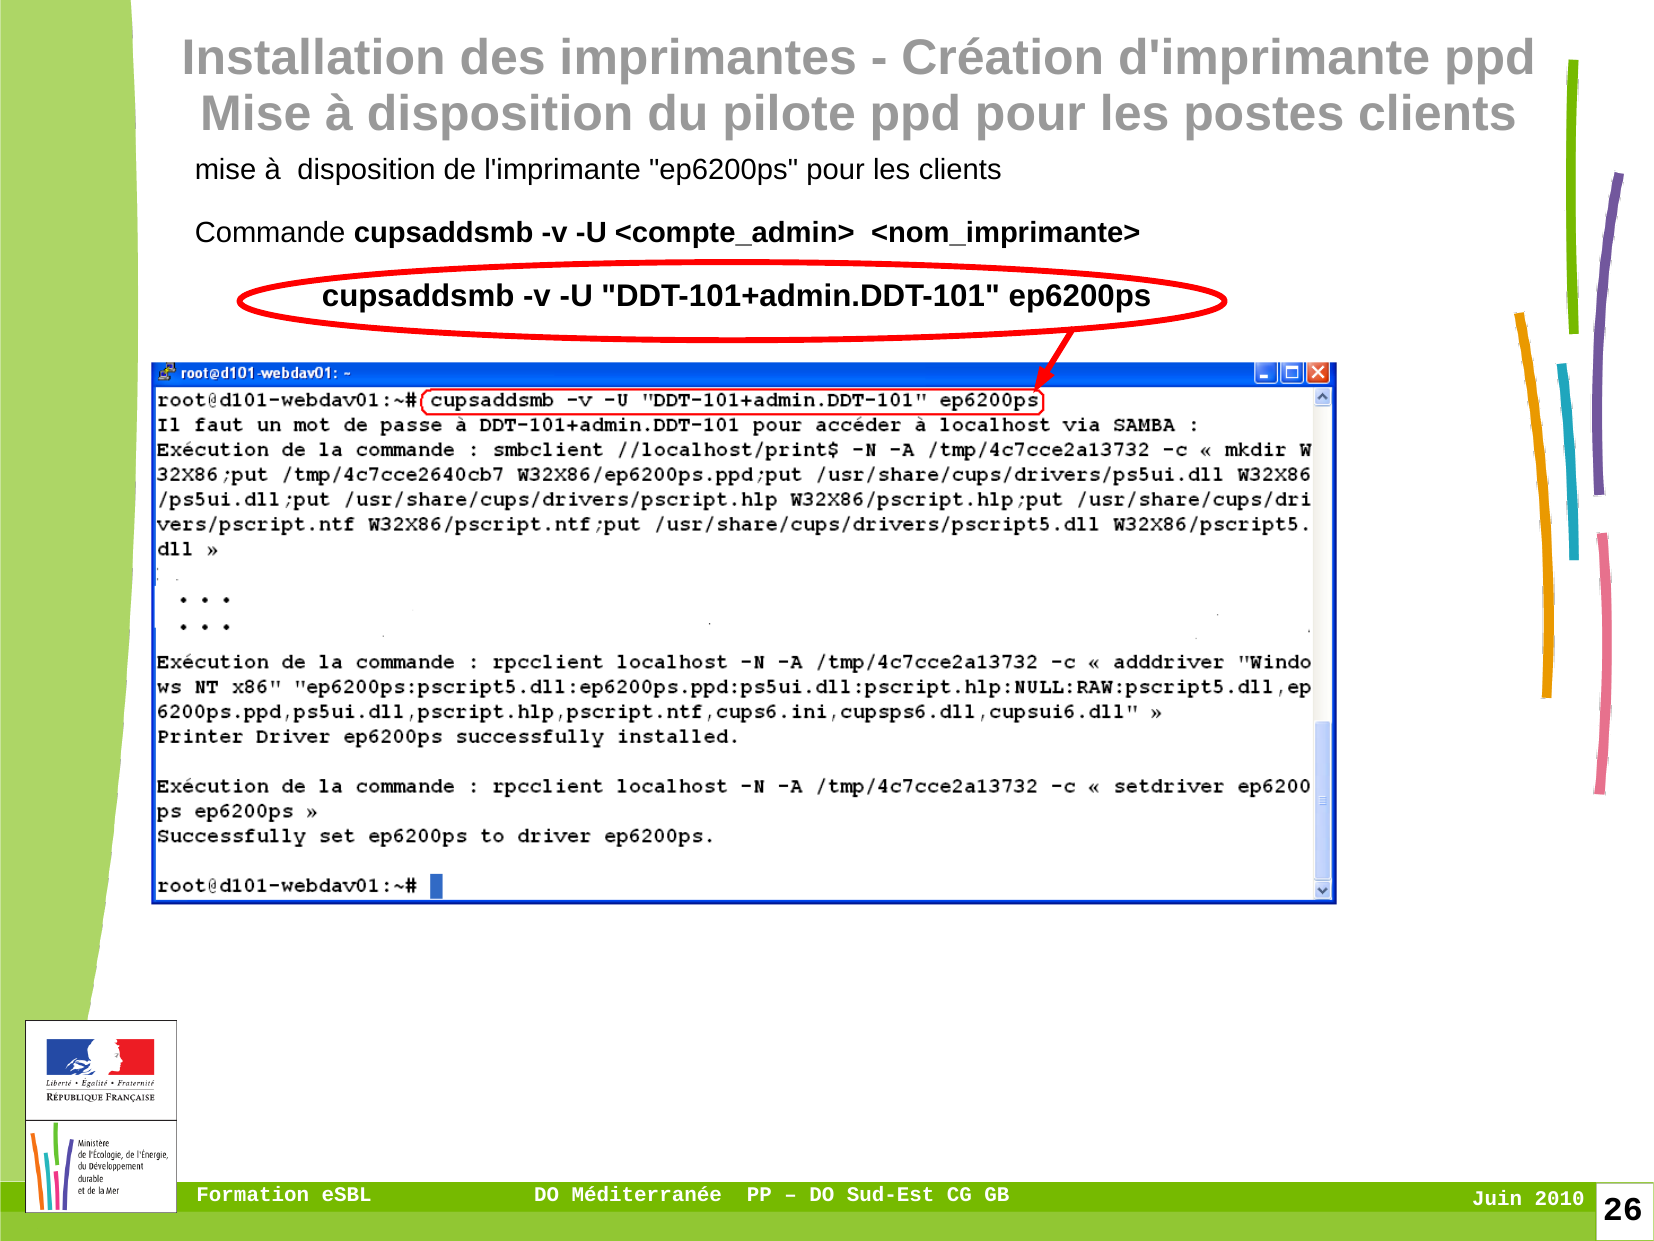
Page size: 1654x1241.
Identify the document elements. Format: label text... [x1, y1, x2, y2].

list mise à disposition de l'imprimante "ep6200ps" pour les clients Commande cupsaddsmb -v -U <compte_admin> <nom_imprimante> cupsaddsmb -v -U "DDT-101+admin.DDT-101" ep6200ps [177, 153, 1506, 177]
picture [0, 0, 1654, 1241]
